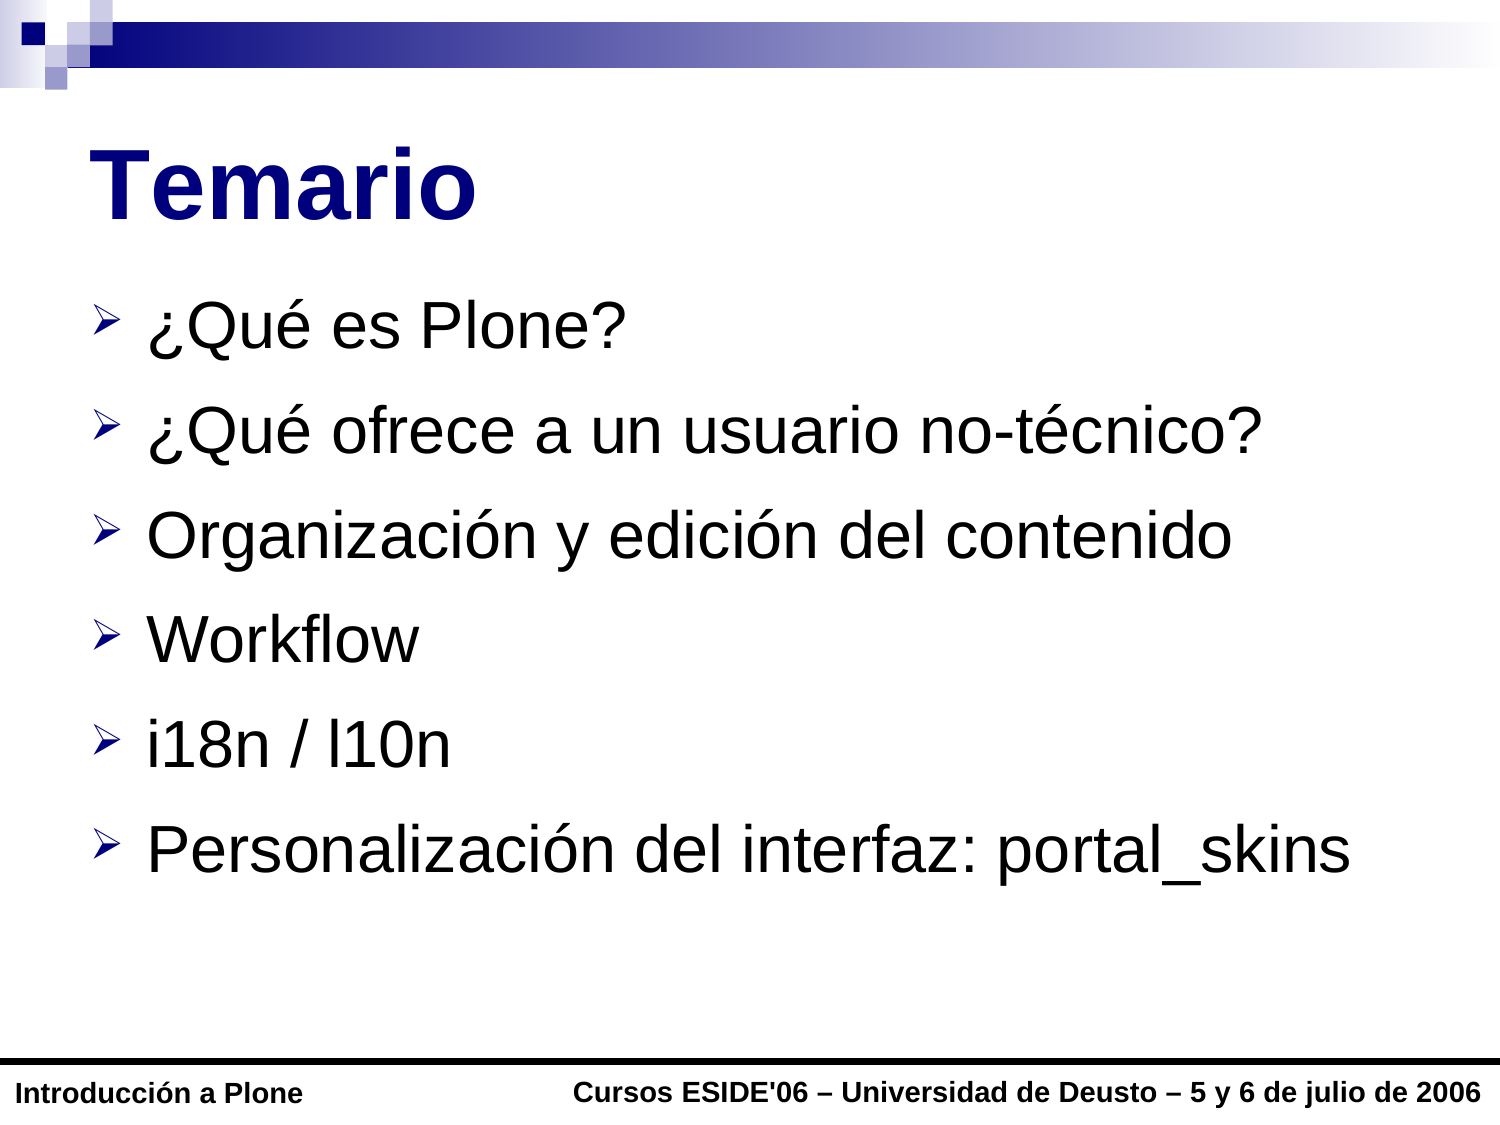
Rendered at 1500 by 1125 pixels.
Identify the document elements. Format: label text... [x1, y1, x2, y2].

list ¿Qué es Plone? ¿Qué ofrece a un usuario no-técnico? Organización y edición del contenido Workflow i18n / l10n Personalización del interfaz: portal_skins [75, 283, 1426, 1019]
title Temario [75, 75, 1426, 283]
